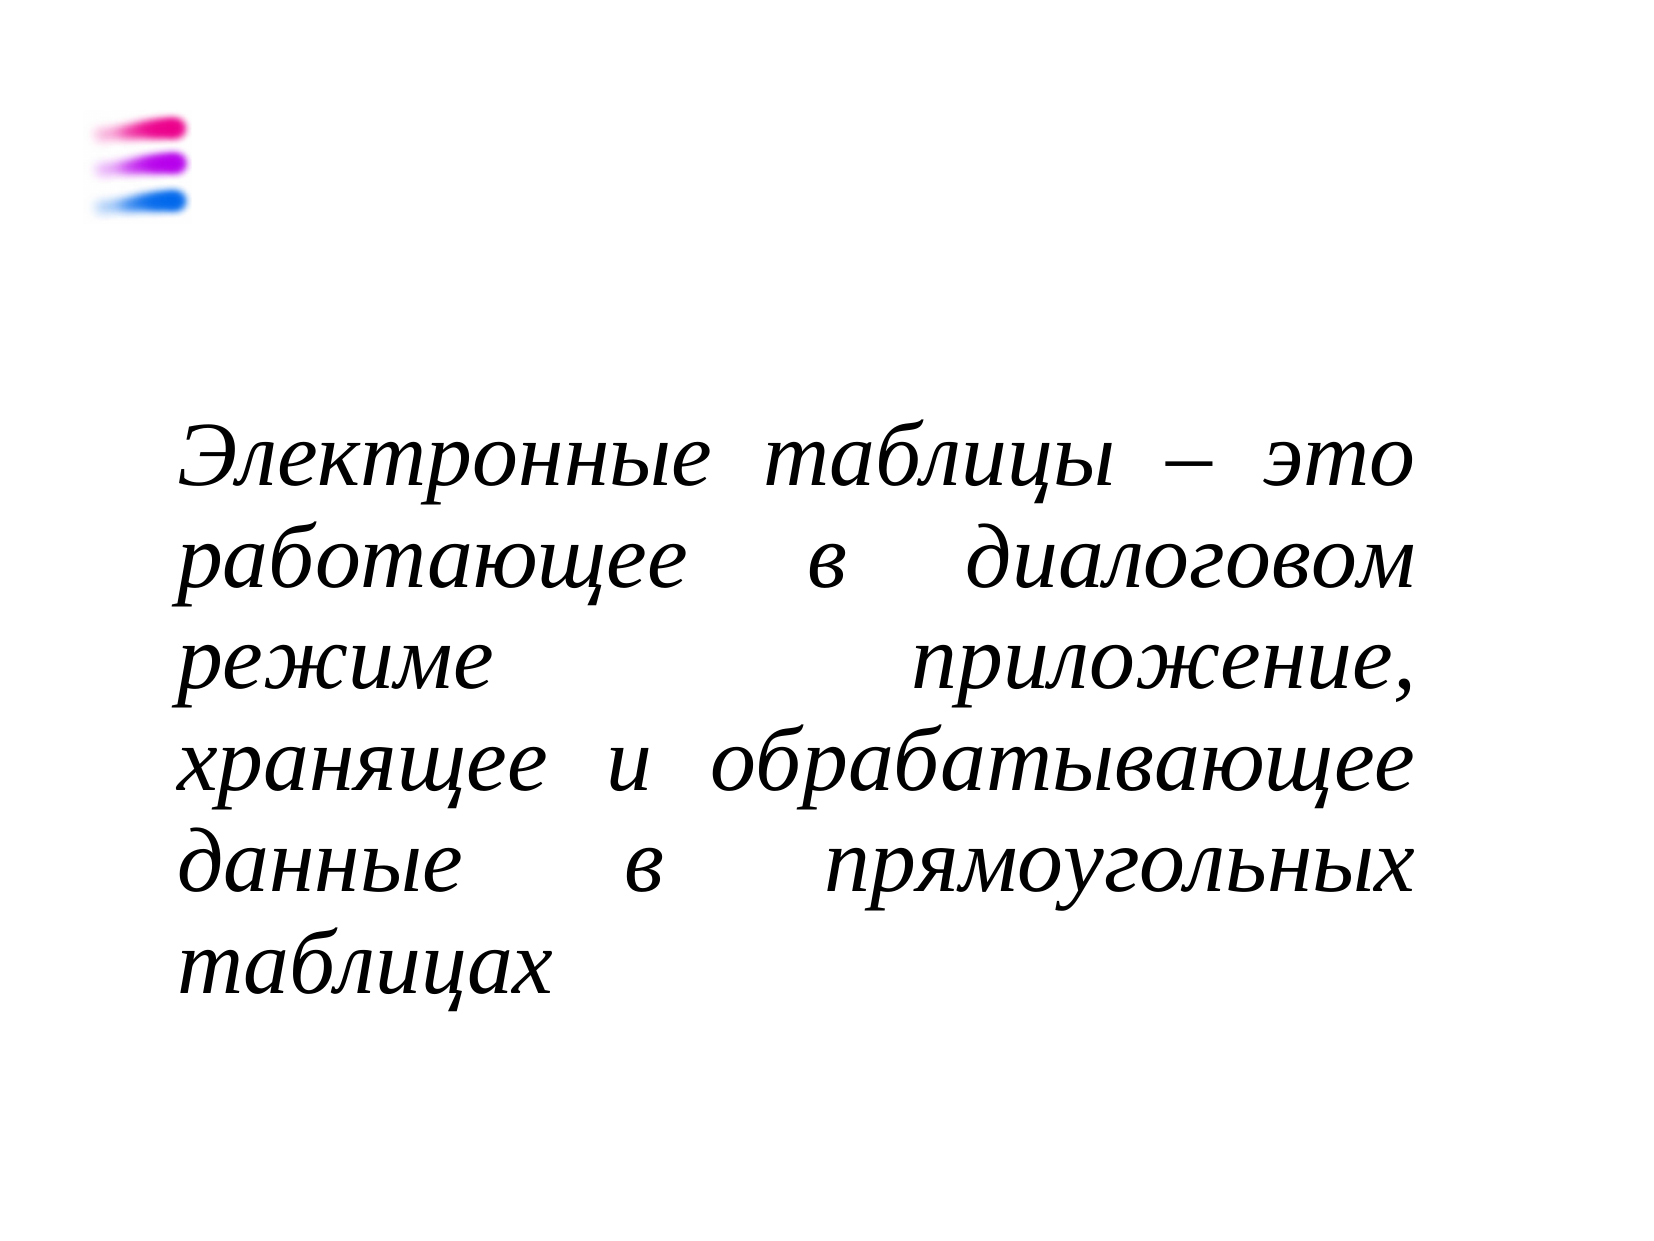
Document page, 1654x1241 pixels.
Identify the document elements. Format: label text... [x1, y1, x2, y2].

title Электронные таблицы – это работающее в диалоговом режиме приложение, хранящее и обрабатывающее данные в прямоугольных таблицах [177, 354, 1418, 1063]
picture [83, 110, 192, 224]
